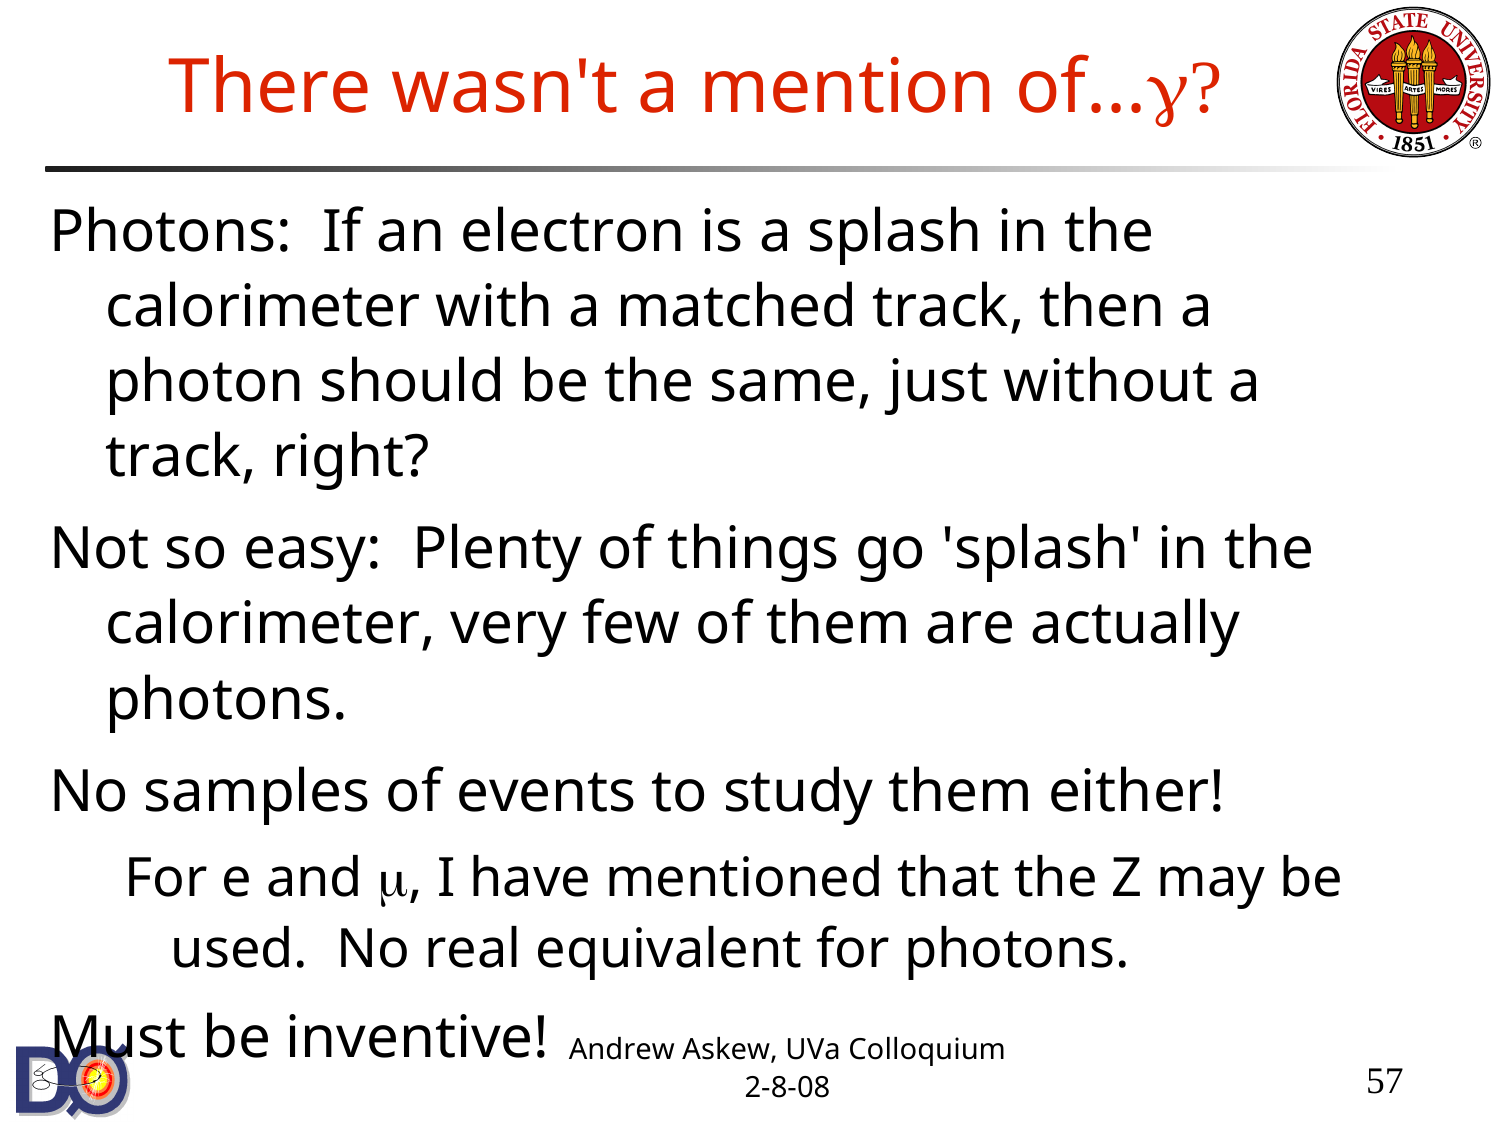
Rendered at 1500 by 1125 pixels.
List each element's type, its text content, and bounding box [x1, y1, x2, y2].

list Photons: If an electron is a splash in the calorimeter with a matched track, then a photon should be the same, just without a track, right? Not so easy: Plenty of things go 'splash' in the calorimeter, very few of them are actually photons. No samples of events to study them either! For e and m, I have mentioned that the Z may be used. No real equivalent for photons. Must be inventive! [49, 190, 1408, 974]
picture [111, 1042, 127, 1053]
picture [9, 1042, 134, 1122]
title There wasn't a mention of...g? [168, 29, 1313, 137]
picture [1335, 5, 1492, 159]
